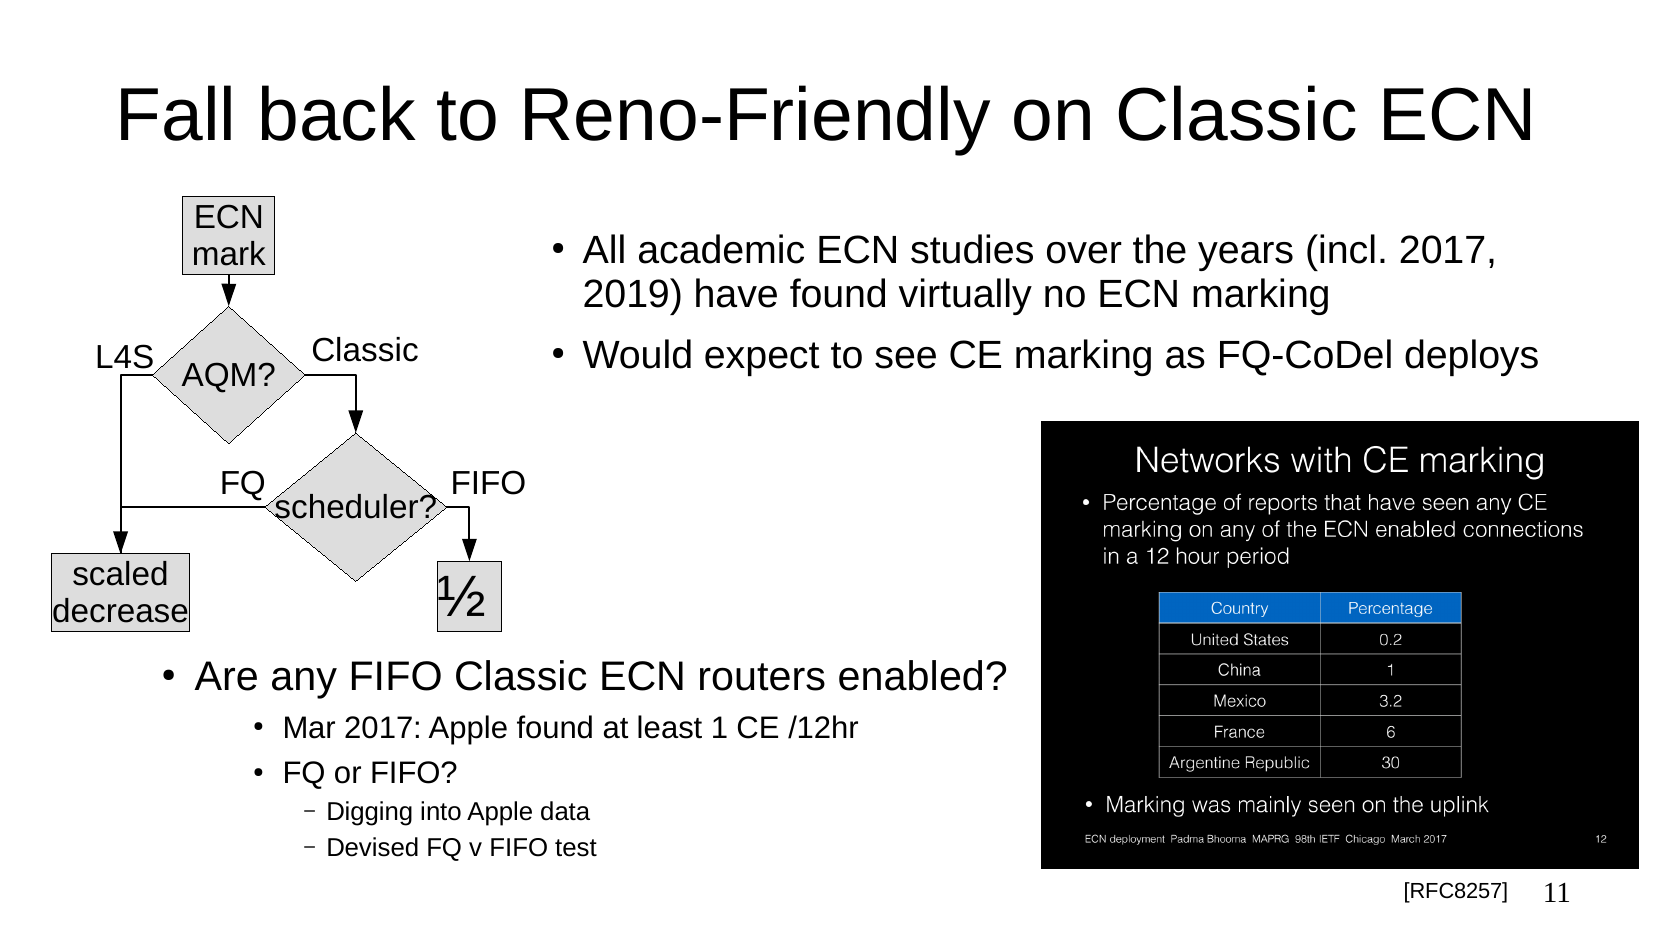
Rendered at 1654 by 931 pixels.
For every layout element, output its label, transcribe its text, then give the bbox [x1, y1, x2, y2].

text_box ECN mark [182, 196, 275, 275]
text_box L4S [80, 331, 173, 384]
list All academic ECN studies over the years (incl. 2017, 2019) have found virtually no ECN marking Would expect to see CE marking as FQ-CoDel deploys [540, 227, 1555, 422]
title Fall back to Reno-Friendly on Classic ECN [82, 37, 1571, 193]
list Are any FIFO Classic ECN routers enabled? Mar 2017: Apple found at least 1 CE /12hr FQ or FIFO? Digging into Apple data Devised FQ v FIFO test [150, 653, 1041, 869]
text_box Classic [296, 324, 436, 377]
text_box [RFC8257] [1212, 871, 1524, 911]
text_box scaled decrease [51, 553, 190, 632]
text_box AQM? [162, 306, 303, 444]
picture [1041, 421, 1639, 869]
text_box FQ [205, 456, 285, 509]
text_box scheduler? [277, 433, 445, 582]
text_box FIFO [435, 456, 546, 509]
text_box ½ [437, 561, 502, 632]
